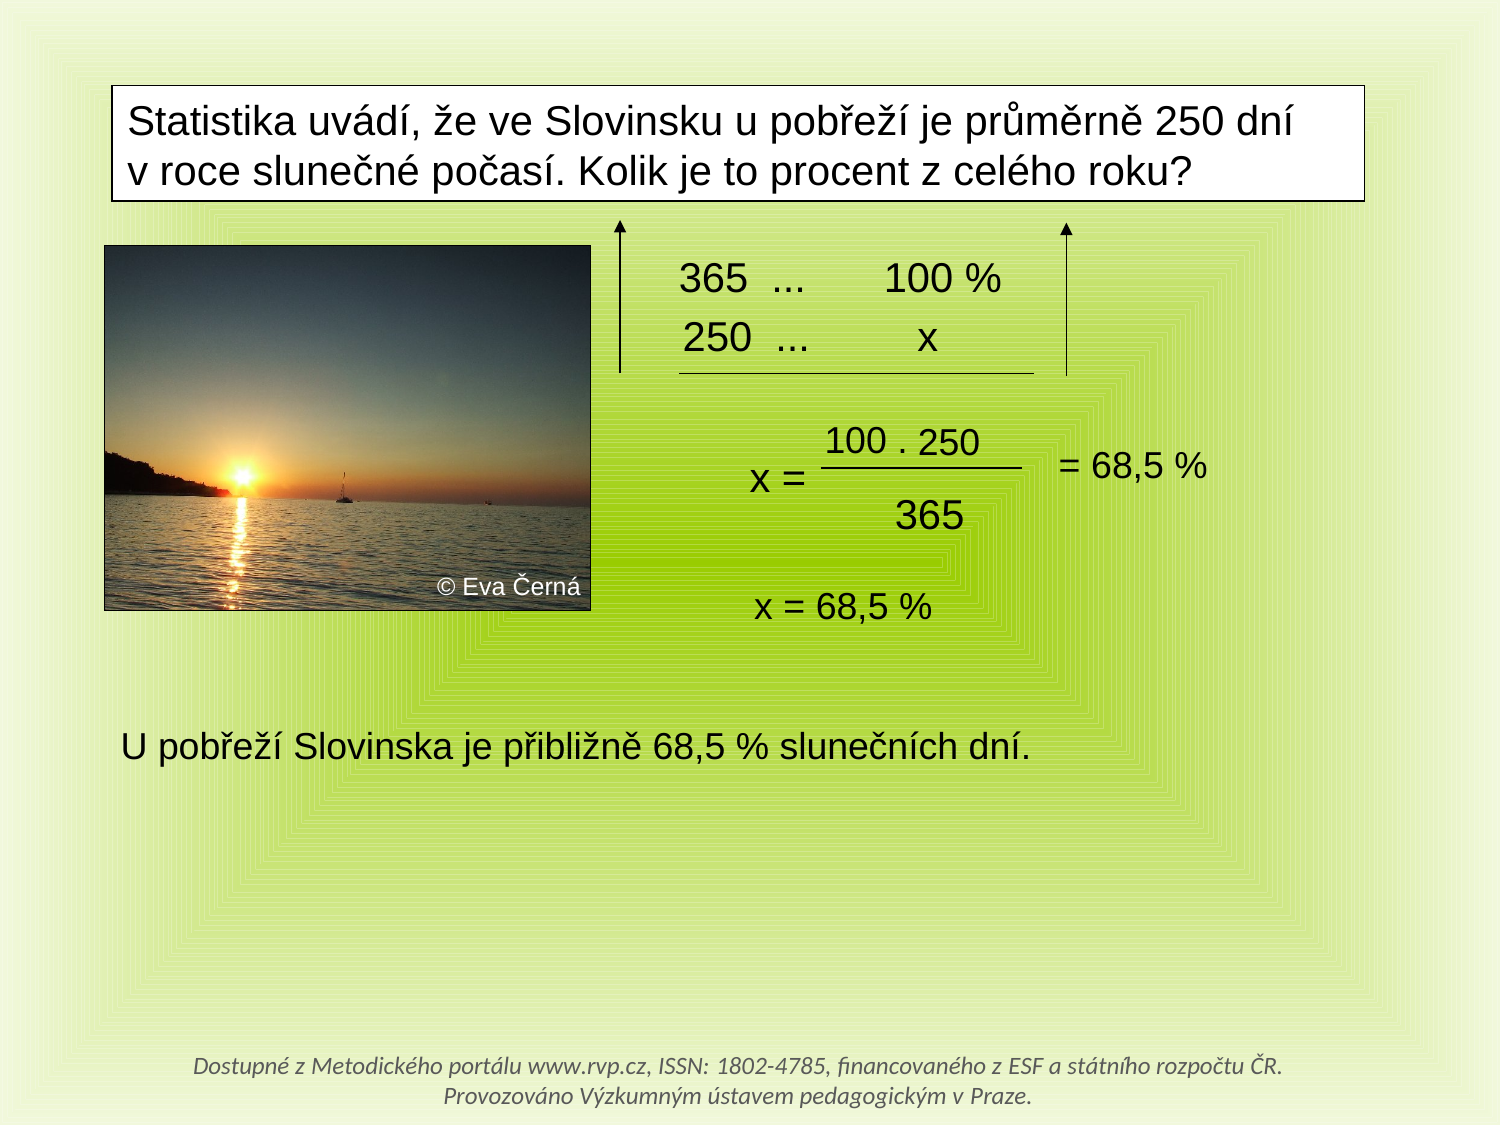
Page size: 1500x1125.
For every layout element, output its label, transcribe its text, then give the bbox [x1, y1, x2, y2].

picture [105, 246, 590, 610]
text_box 365 [880, 479, 980, 546]
text_box © Eva Černá [422, 562, 596, 608]
text_box Dostupné z Metodického portálu www.rvp.cz, ISSN: 1802-4785, financovaného z ESF a státního rozpočtu ČR. Provozováno Výzkumným ústavem pedagogickým v Praze. [159, 1041, 1317, 1118]
text_box x = [734, 443, 834, 509]
text_box 100 % [868, 243, 1029, 309]
text_box 100 . [809, 408, 934, 470]
text_box x = 68,5 % [739, 574, 948, 635]
text_box = 68,5 % [1043, 433, 1223, 494]
text_box 250 ... [667, 302, 837, 369]
text_box x [868, 302, 966, 369]
text_box 365 ... [664, 242, 833, 309]
text_box 250 [903, 410, 996, 471]
title Statistika uvádí, že ve Slovinsku u pobřeží je průměrně 250 dní v roce slunečné počasí. Kolik je to procent z celého roku? [112, 85, 1365, 201]
text_box U pobřeží Slovinska je přibližně 68,5 % slunečních dní. [105, 714, 1047, 776]
